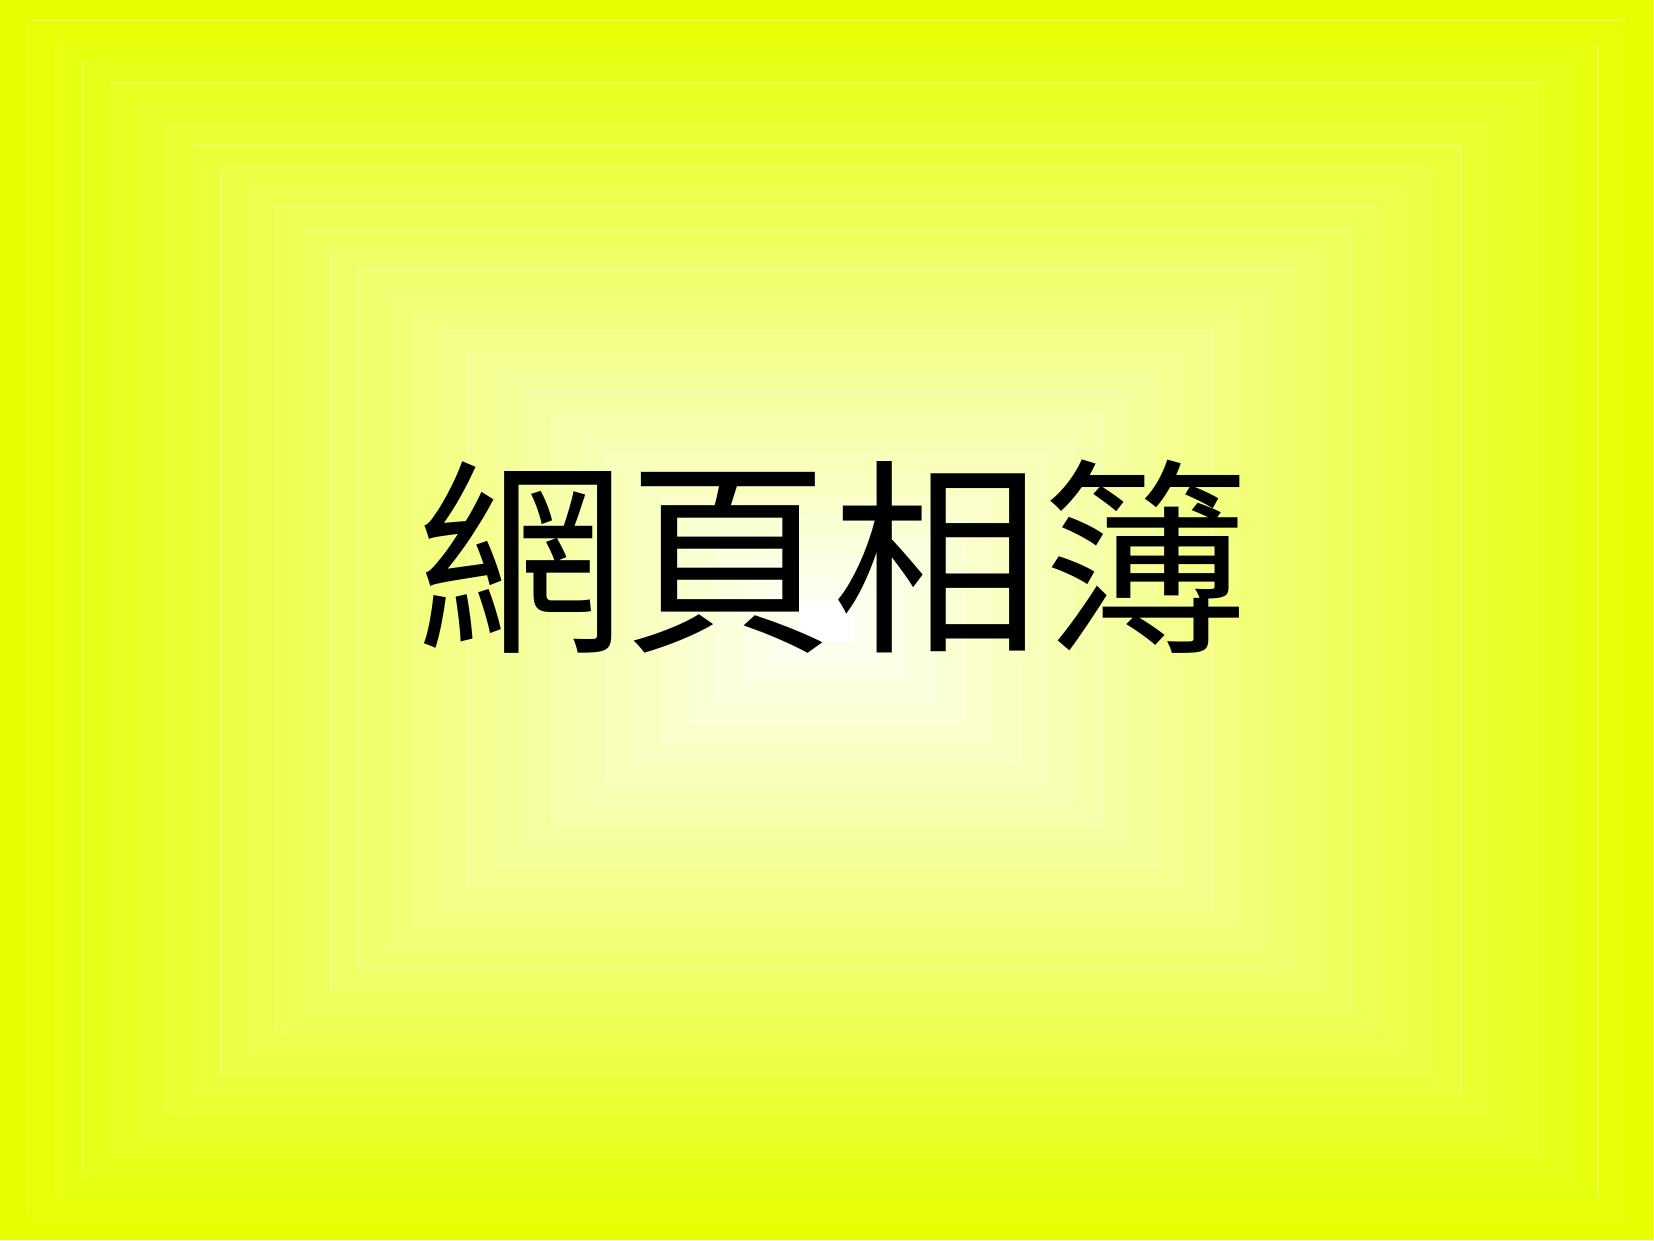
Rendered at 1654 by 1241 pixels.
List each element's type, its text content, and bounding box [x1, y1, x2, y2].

title 網頁相簿 [88, 441, 1577, 650]
